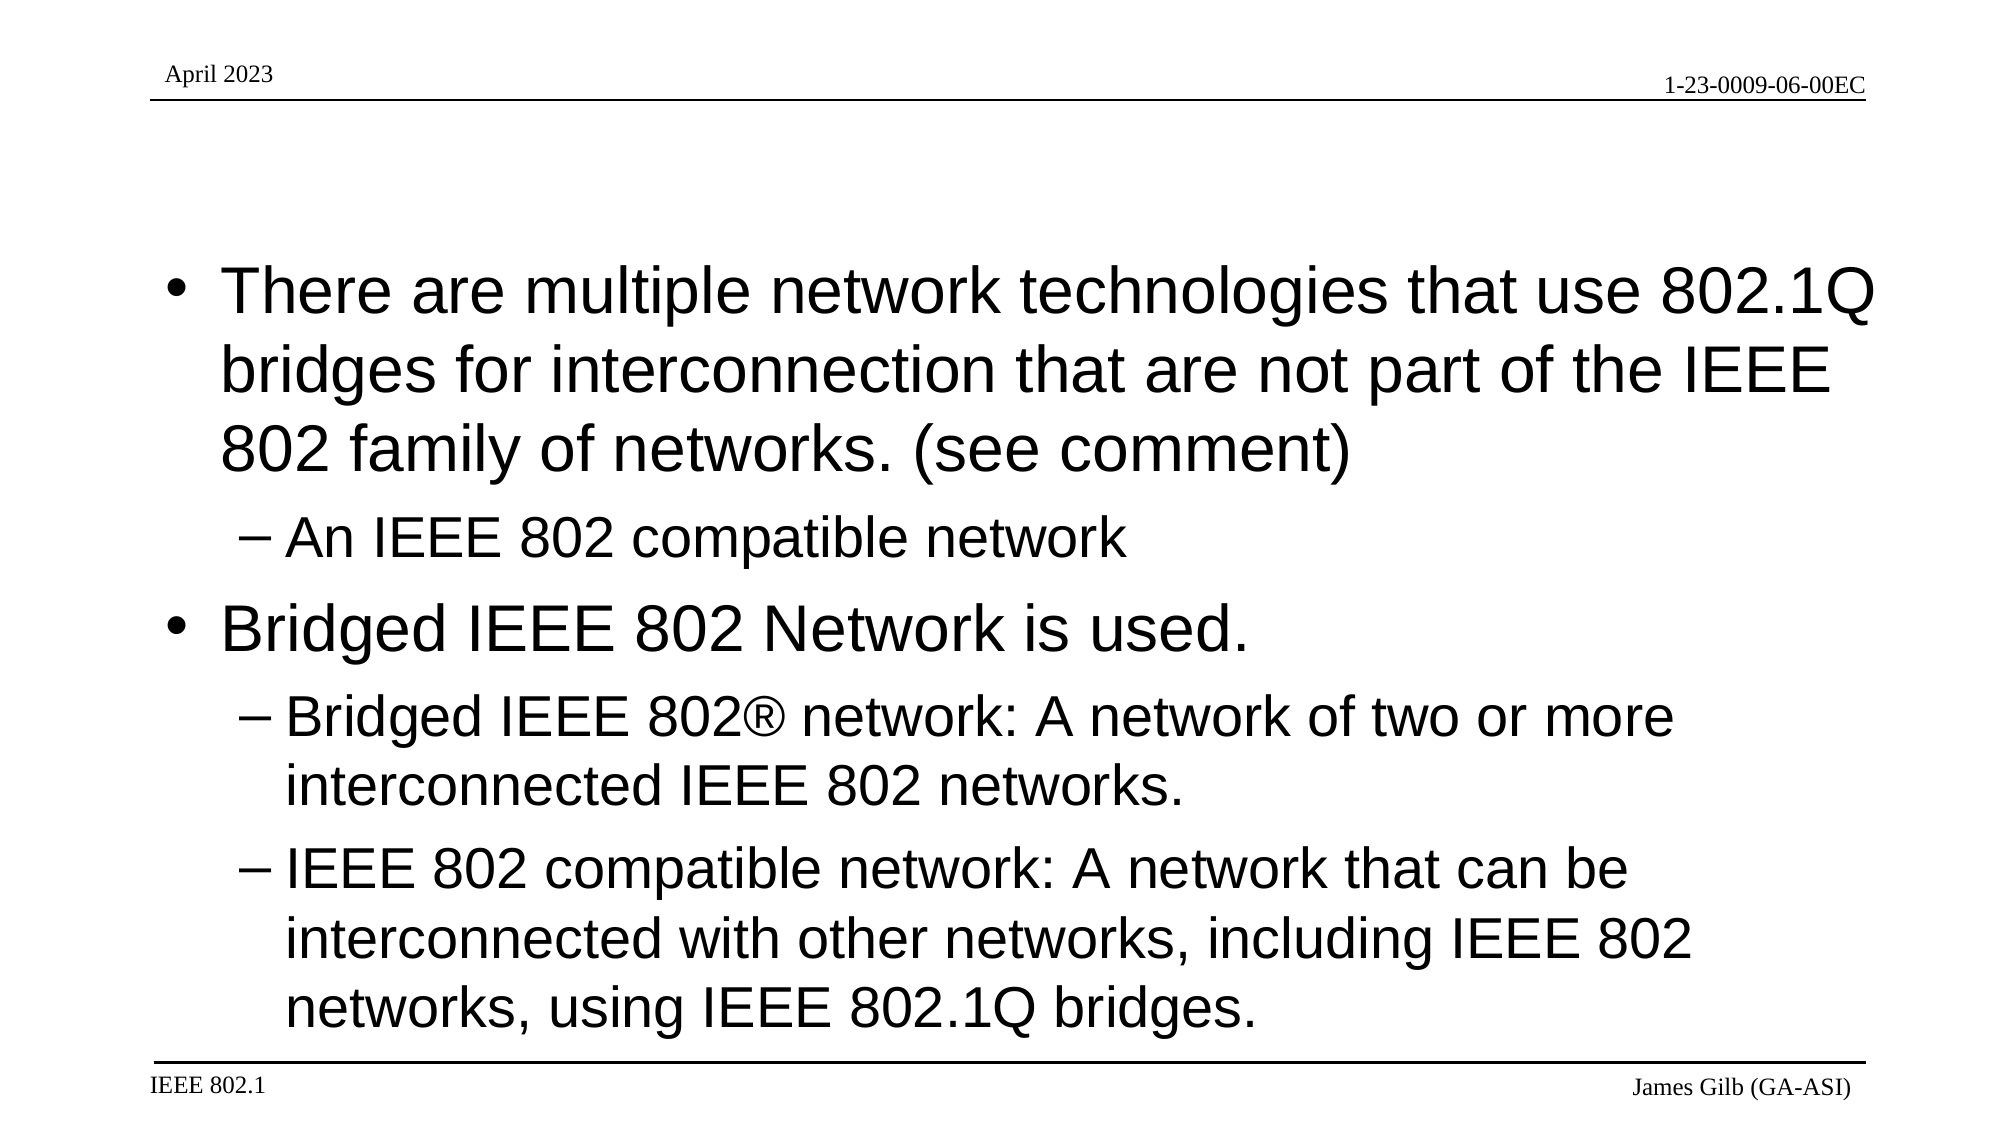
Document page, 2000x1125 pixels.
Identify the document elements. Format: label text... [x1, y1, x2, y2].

list There are multiple network technologies that use 802.1Q bridges for interconnection that are not part of the IEEE 802 family of networks. (see comment) An IEEE 802 compatible network Bridged IEEE 802 Network is used. Bridged IEEE 802® network: A network of two or more interconnected IEEE 802 networks. IEEE 802 compatible network: A network that can be interconnected with other networks, including IEEE 802 networks, using IEEE 802.1Q bridges. [150, 239, 1900, 1051]
